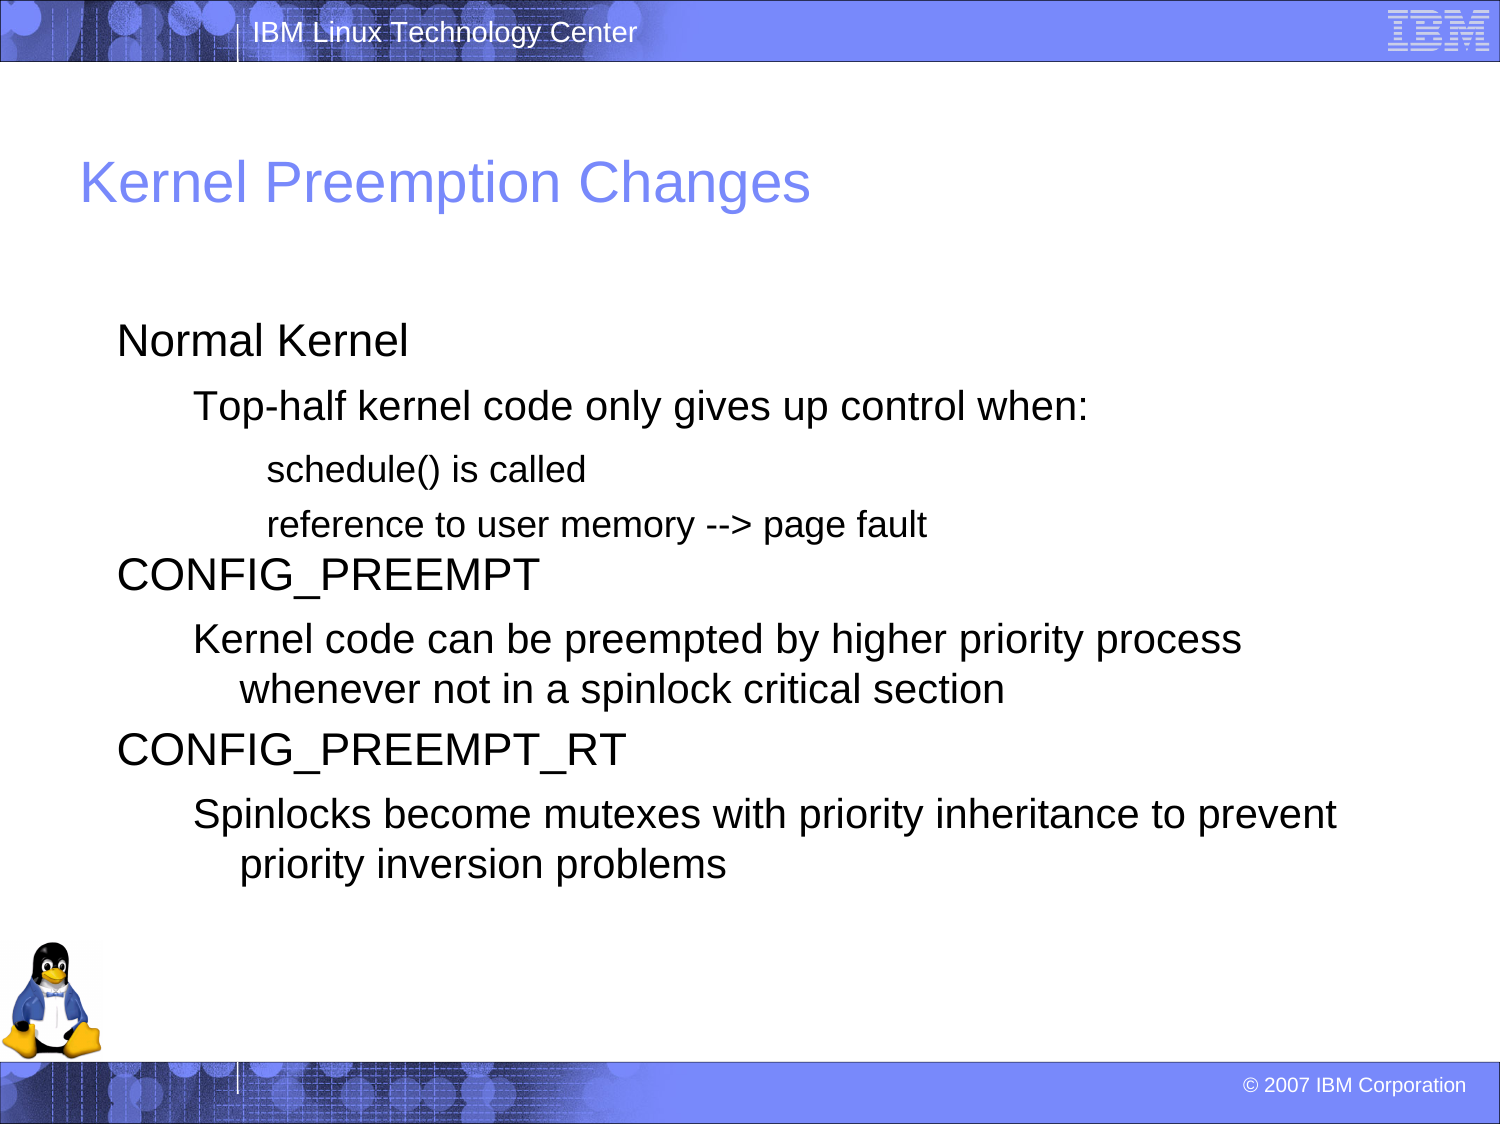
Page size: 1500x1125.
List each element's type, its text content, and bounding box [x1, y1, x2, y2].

picture [0, 940, 103, 1061]
picture [1, 1, 1499, 61]
title Kernel Preemption Changes [79, 142, 1379, 225]
picture [1, 1063, 1499, 1123]
list Normal Kernel Top-half kernel code only gives up control when: schedule() is called reference to user memory --> page fault CONFIG_PREEMPT Kernel code can be preempted by higher priority process whenever not in a spinlock critical section CONFIG_PREEMPT_RT Spinlocks become mutexes with priority inheritance to prevent priority inversion problems [116, 311, 1426, 952]
